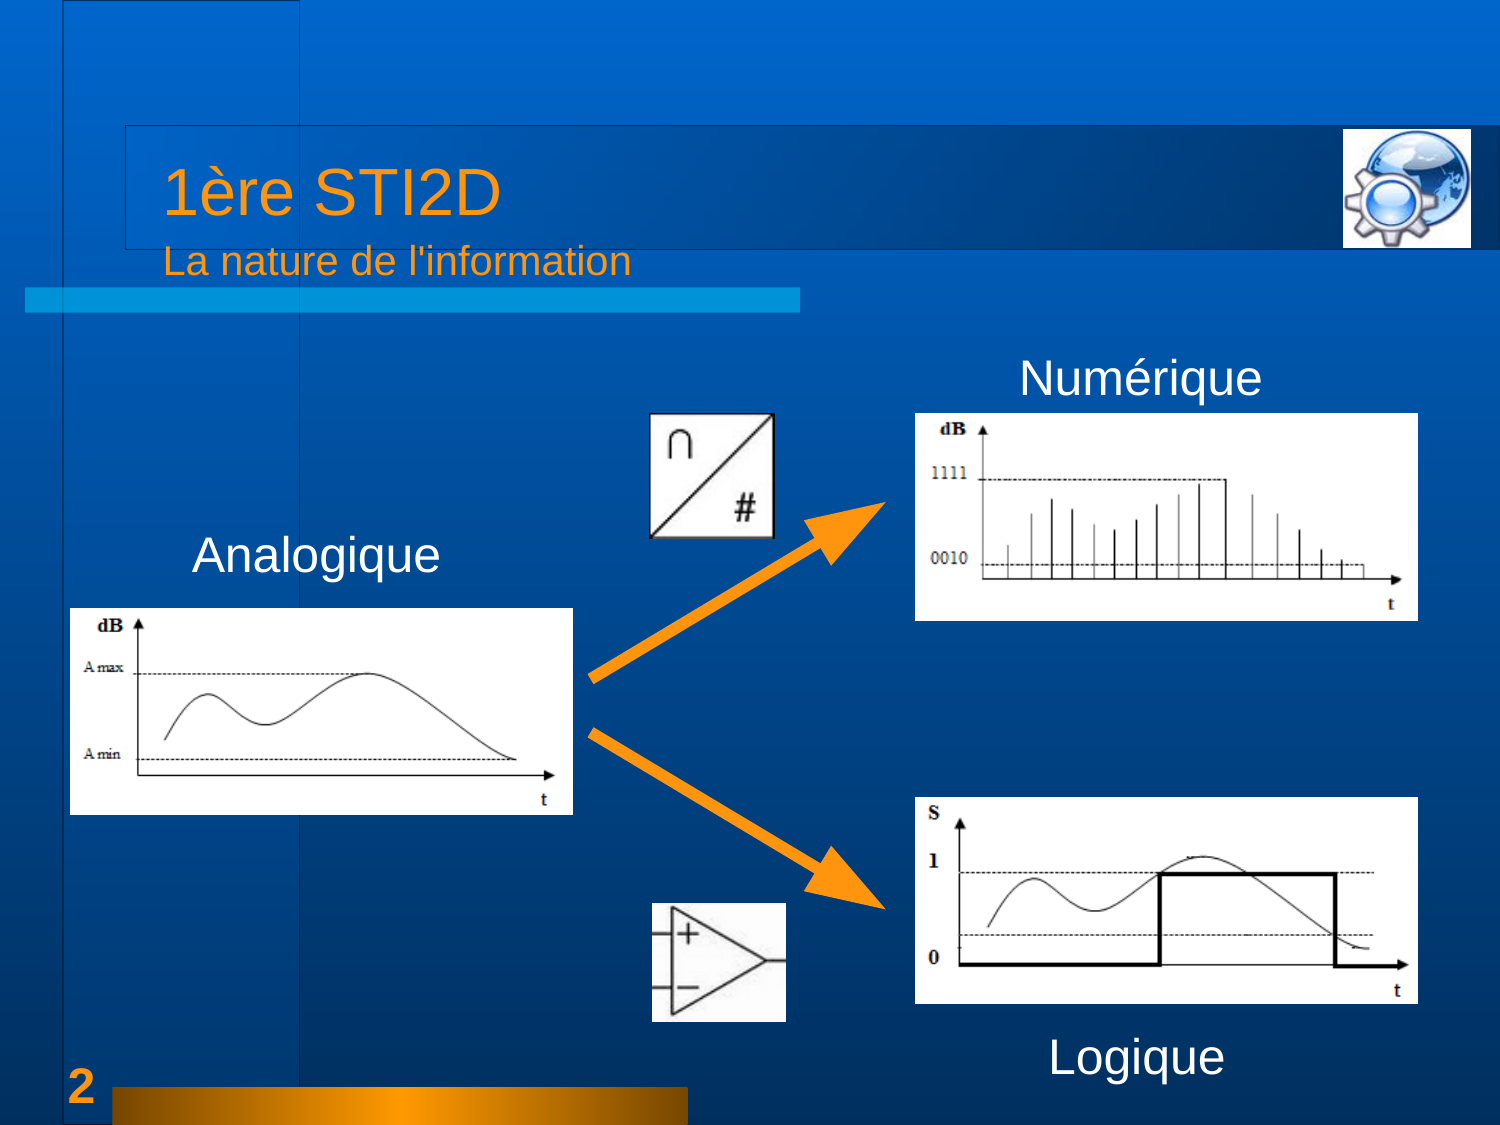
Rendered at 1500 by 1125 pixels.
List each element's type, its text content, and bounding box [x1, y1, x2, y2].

picture [649, 413, 775, 539]
picture [1343, 129, 1471, 248]
text_box Logique [1033, 1021, 1329, 1093]
text_box Numérique [1003, 342, 1300, 413]
picture [915, 413, 1418, 621]
text_box Analogique [177, 519, 473, 591]
picture [70, 608, 573, 815]
picture [652, 903, 786, 1022]
picture [915, 797, 1418, 1004]
